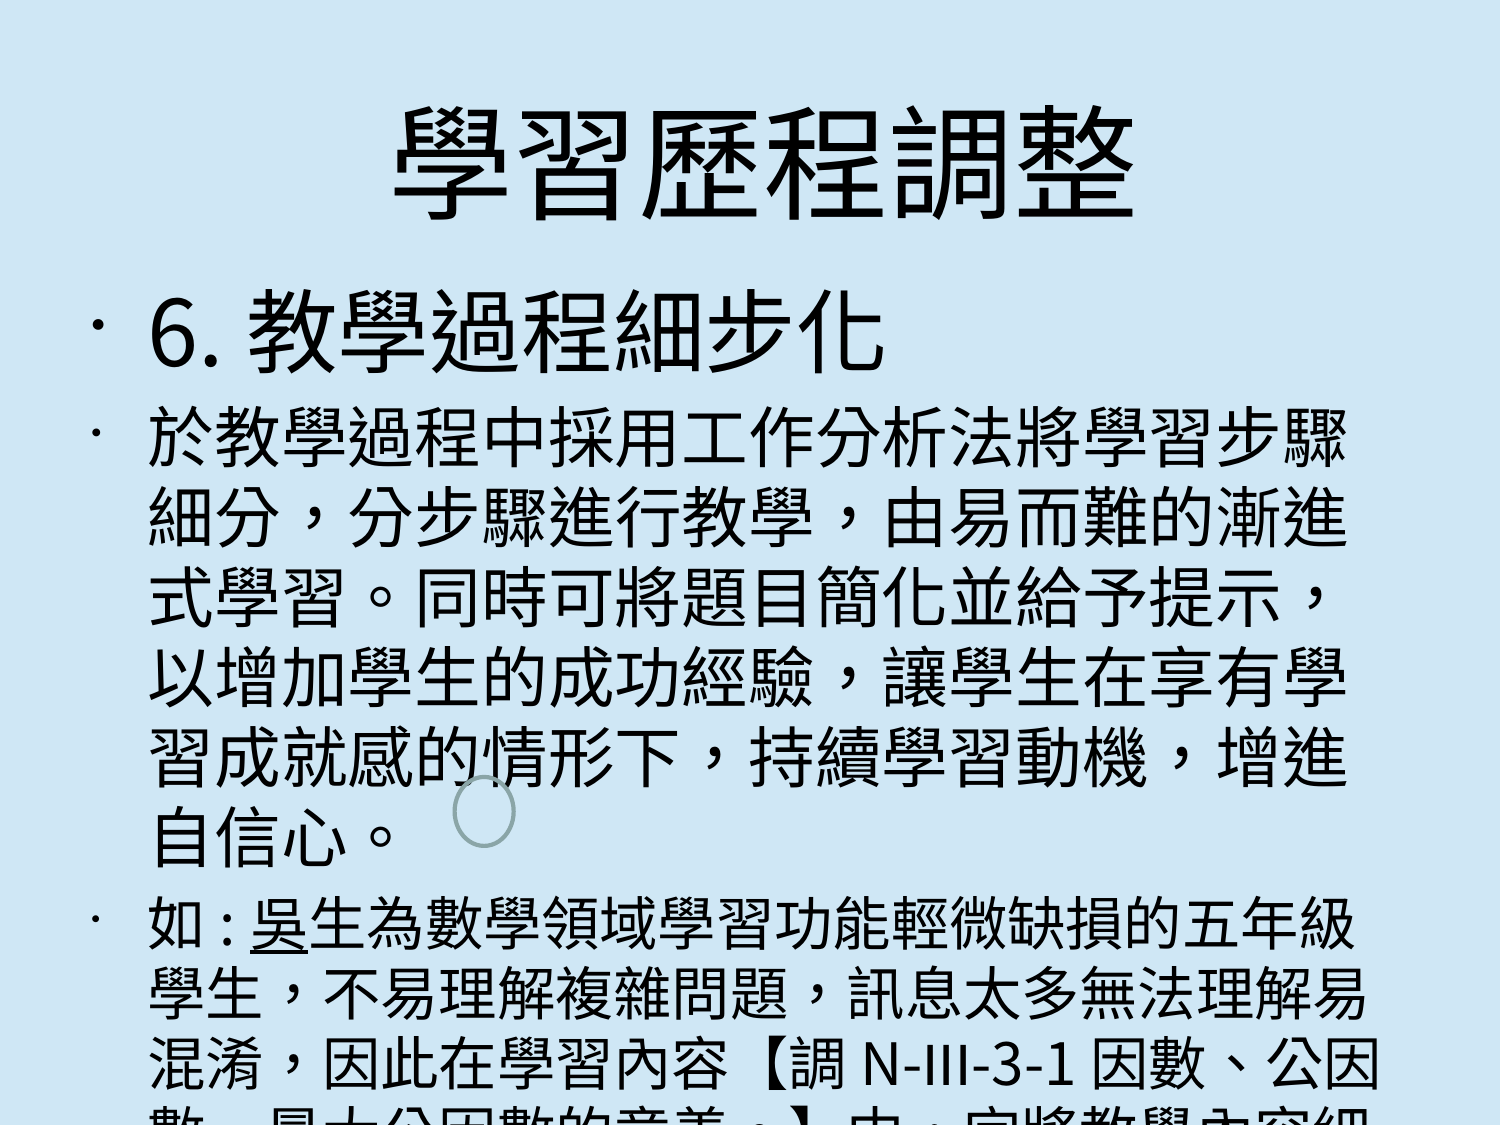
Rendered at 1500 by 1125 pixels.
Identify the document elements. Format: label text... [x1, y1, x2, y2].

title 學習歷程調整 [88, 78, 1439, 266]
list 6.教學過程細步化 於教學過程中採用工作分析法將學習步驟細分，分步驟進行教學，由易而難的漸進式學習。同時可將題目簡化並給予提示，以增加學生的成功經驗，讓學生在享有學習成就感的情形下，持續學習動機，增進自信心。 如:吳生為數學領域學習功能輕微缺損的五年級學生，不易理解複雜問題，訊息太多無法理解易混淆，因此在學習內容【調N-III-3-1因數、公因數、最大公因數的意義。】中，宜將教學內容細步化，先教導認識因數，由最小數字2開始找因數，逐一教導至20的因數，配合教具的操作及算式的列式，加深理解因數的意義。接著再教導公因數及最大公因數的意義。 [76, 267, 1427, 1083]
